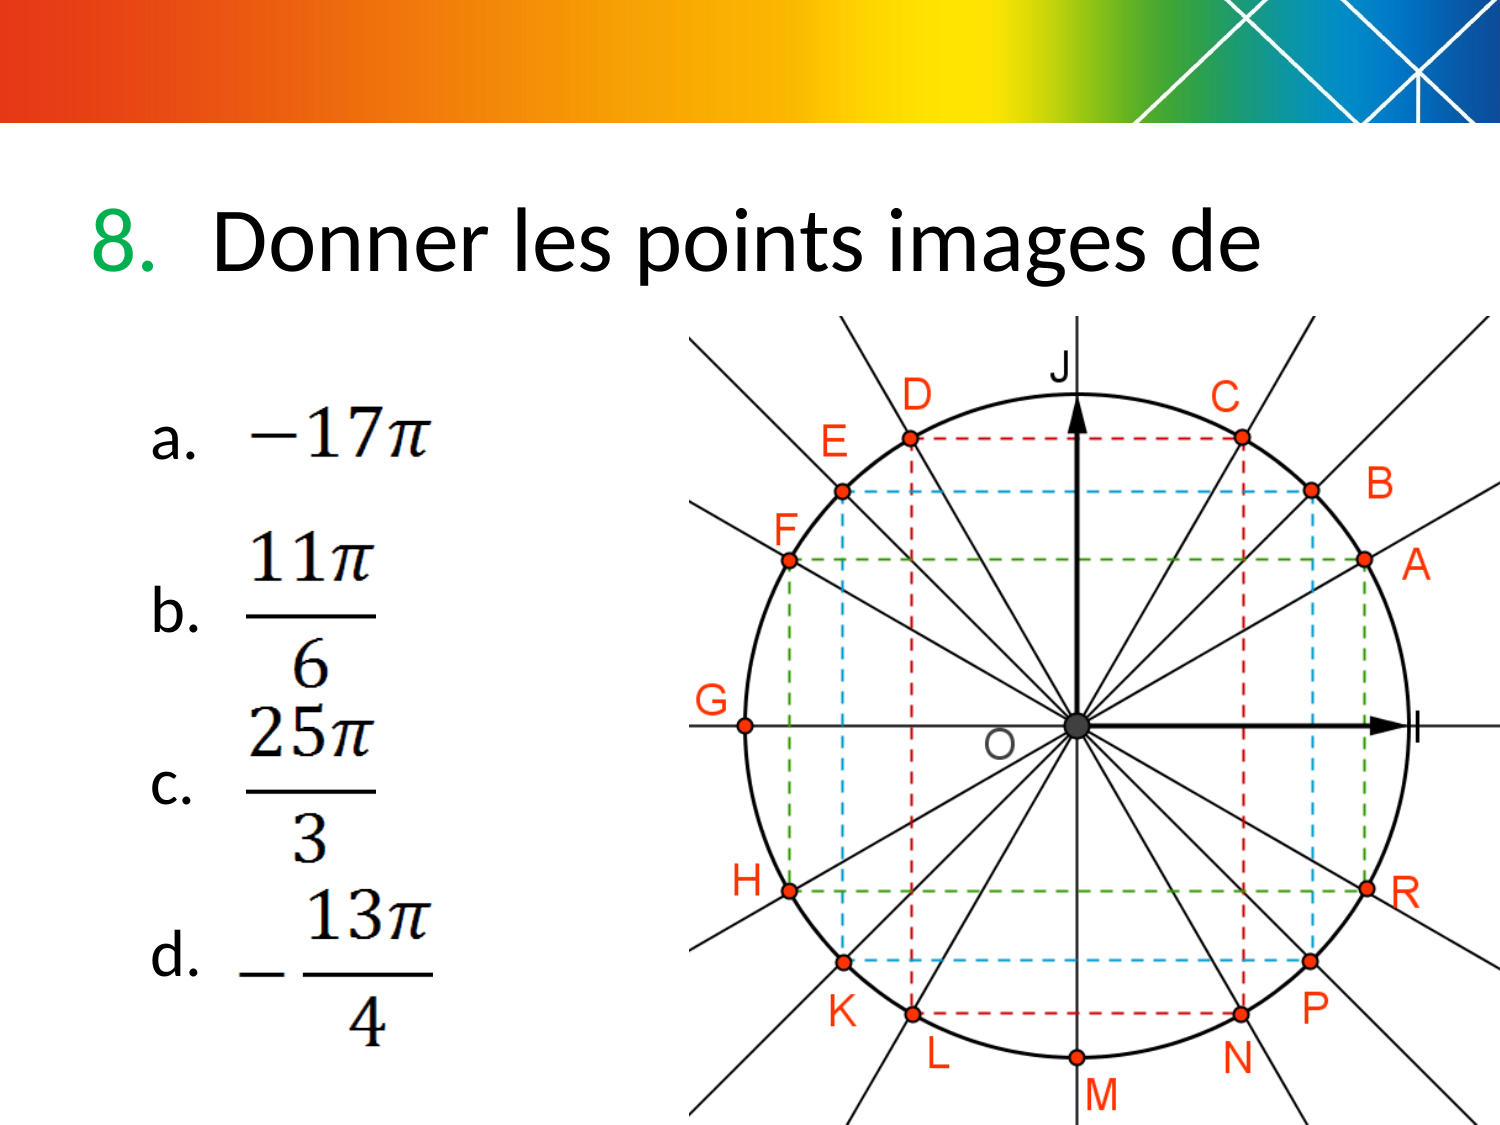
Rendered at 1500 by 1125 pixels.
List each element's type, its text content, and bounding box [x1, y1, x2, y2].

picture [234, 520, 433, 1061]
text_box a. b. c. d. [135, 385, 689, 998]
picture [689, 316, 1500, 1125]
picture [246, 386, 433, 489]
picture [1340, 0, 1500, 123]
title Donner les points images de [75, 163, 1426, 305]
picture [0, 0, 1359, 123]
